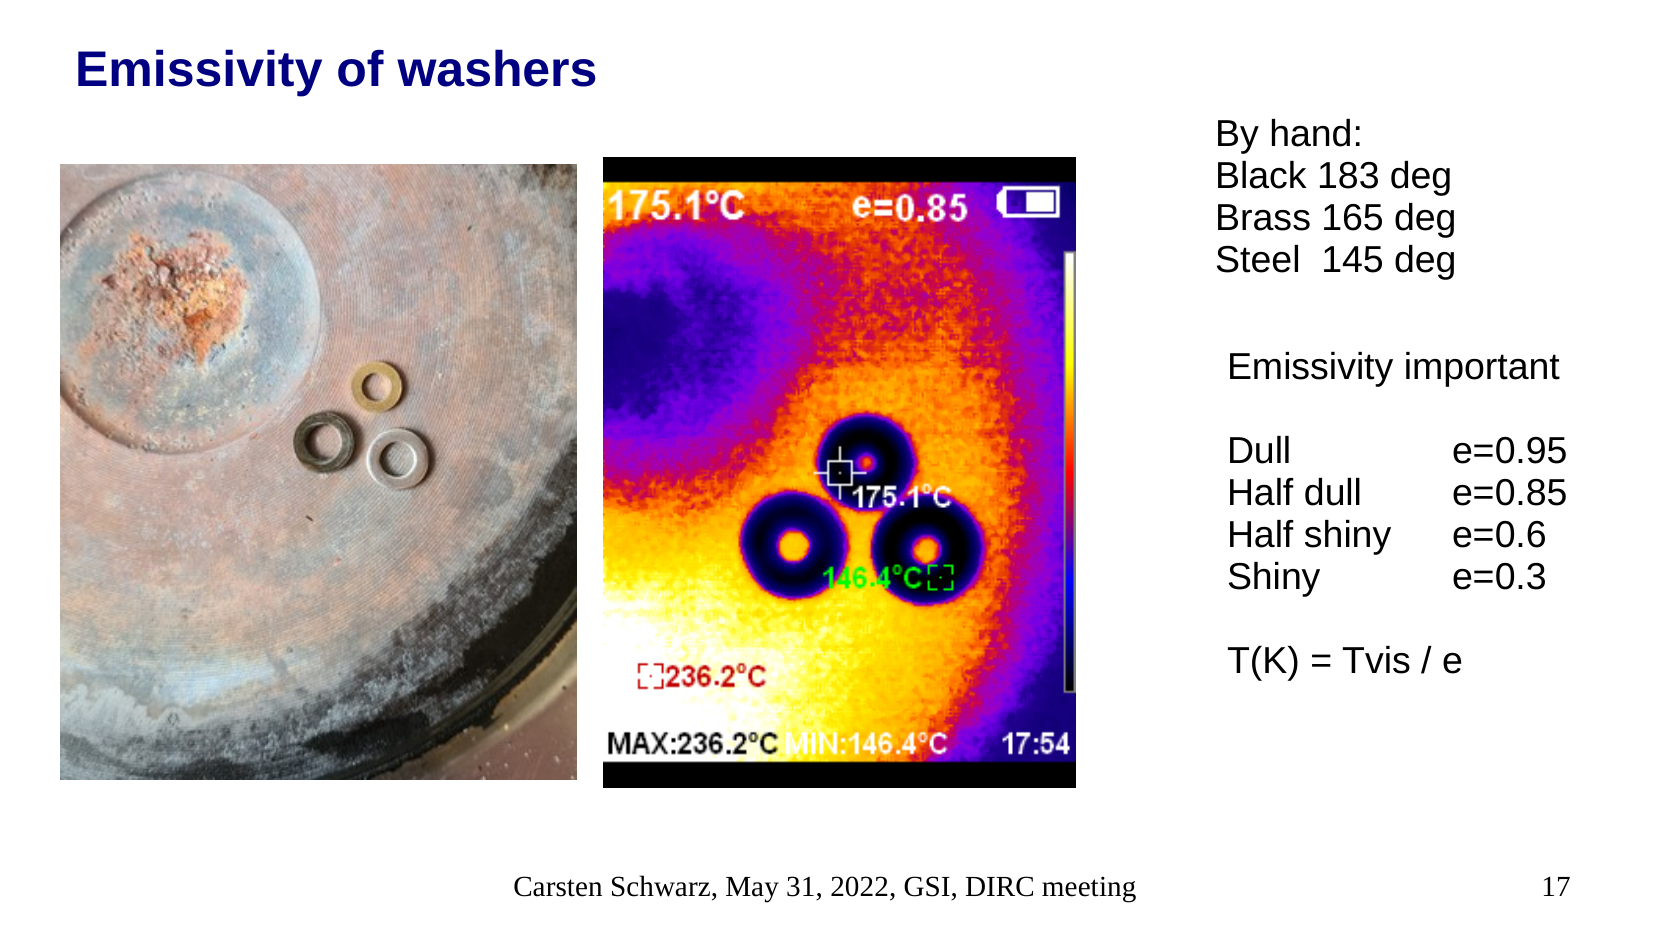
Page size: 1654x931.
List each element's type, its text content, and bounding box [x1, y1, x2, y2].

text_box By hand: Black 183 deg Brass 165 deg Steel 145 deg [1200, 105, 1472, 289]
picture [603, 157, 1076, 788]
text_box Emissivity important Dull e=0.95 Half dull e=0.85 Half shiny e=0.6 Shiny e=0.3 T(K) = Tvis / e [1212, 337, 1583, 689]
text_box Emissivity of washers [60, 33, 613, 105]
picture [60, 164, 577, 781]
